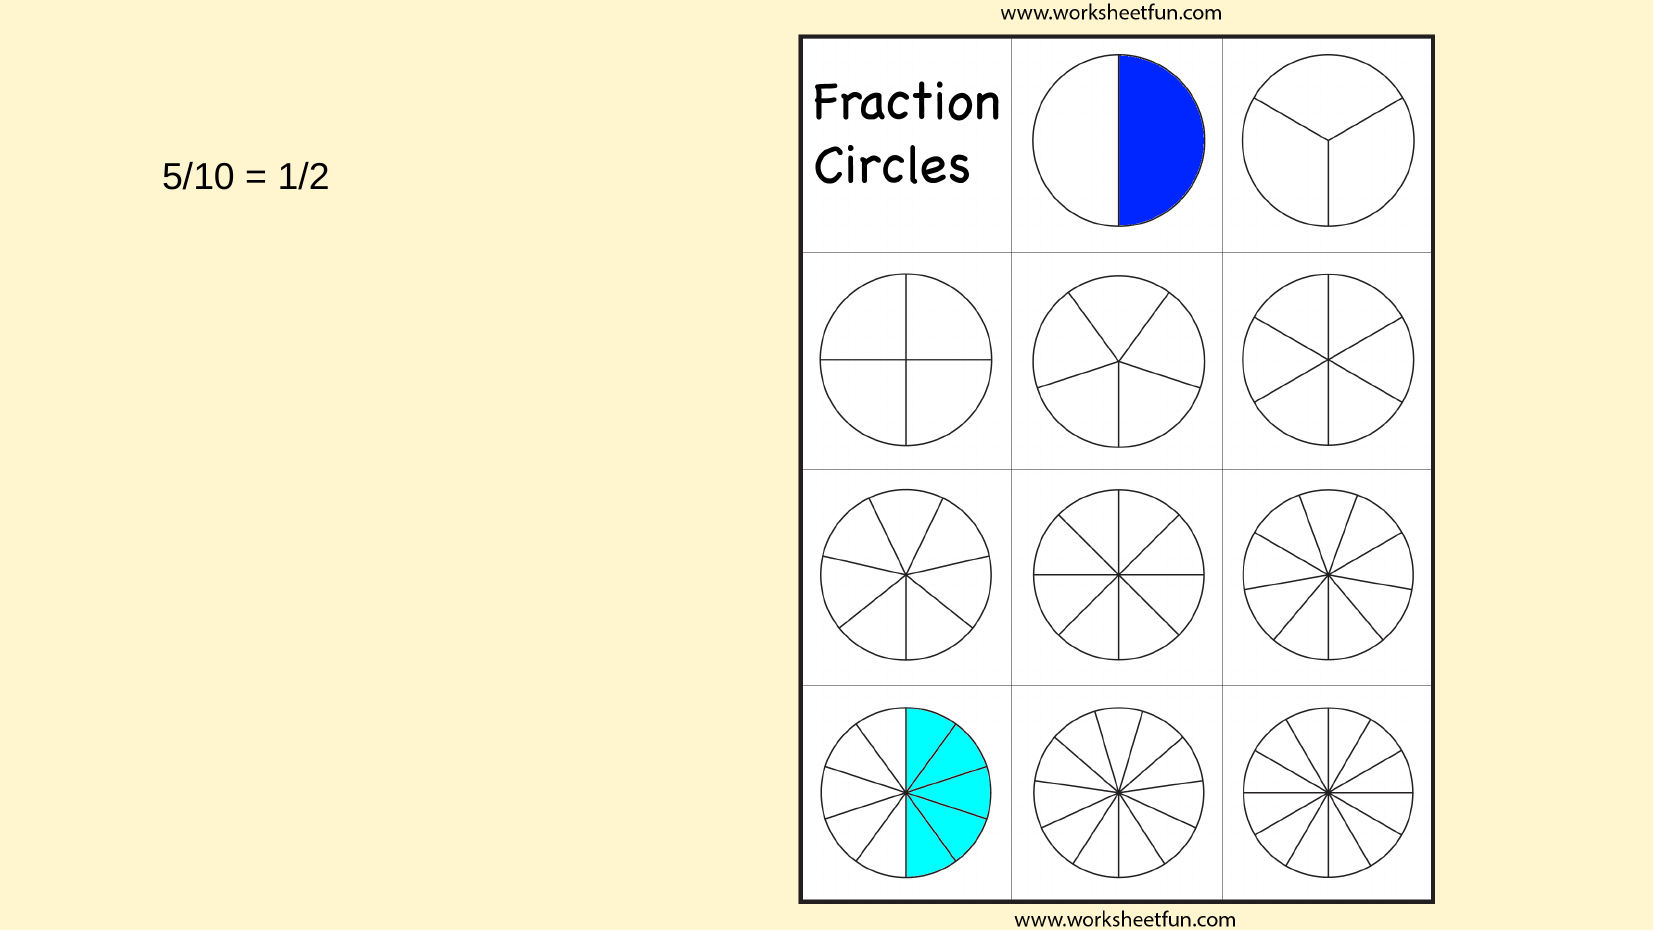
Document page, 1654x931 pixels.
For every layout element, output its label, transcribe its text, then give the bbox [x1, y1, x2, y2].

text_box 5/10 = 1/2 [147, 147, 345, 205]
picture [798, 1, 1435, 931]
